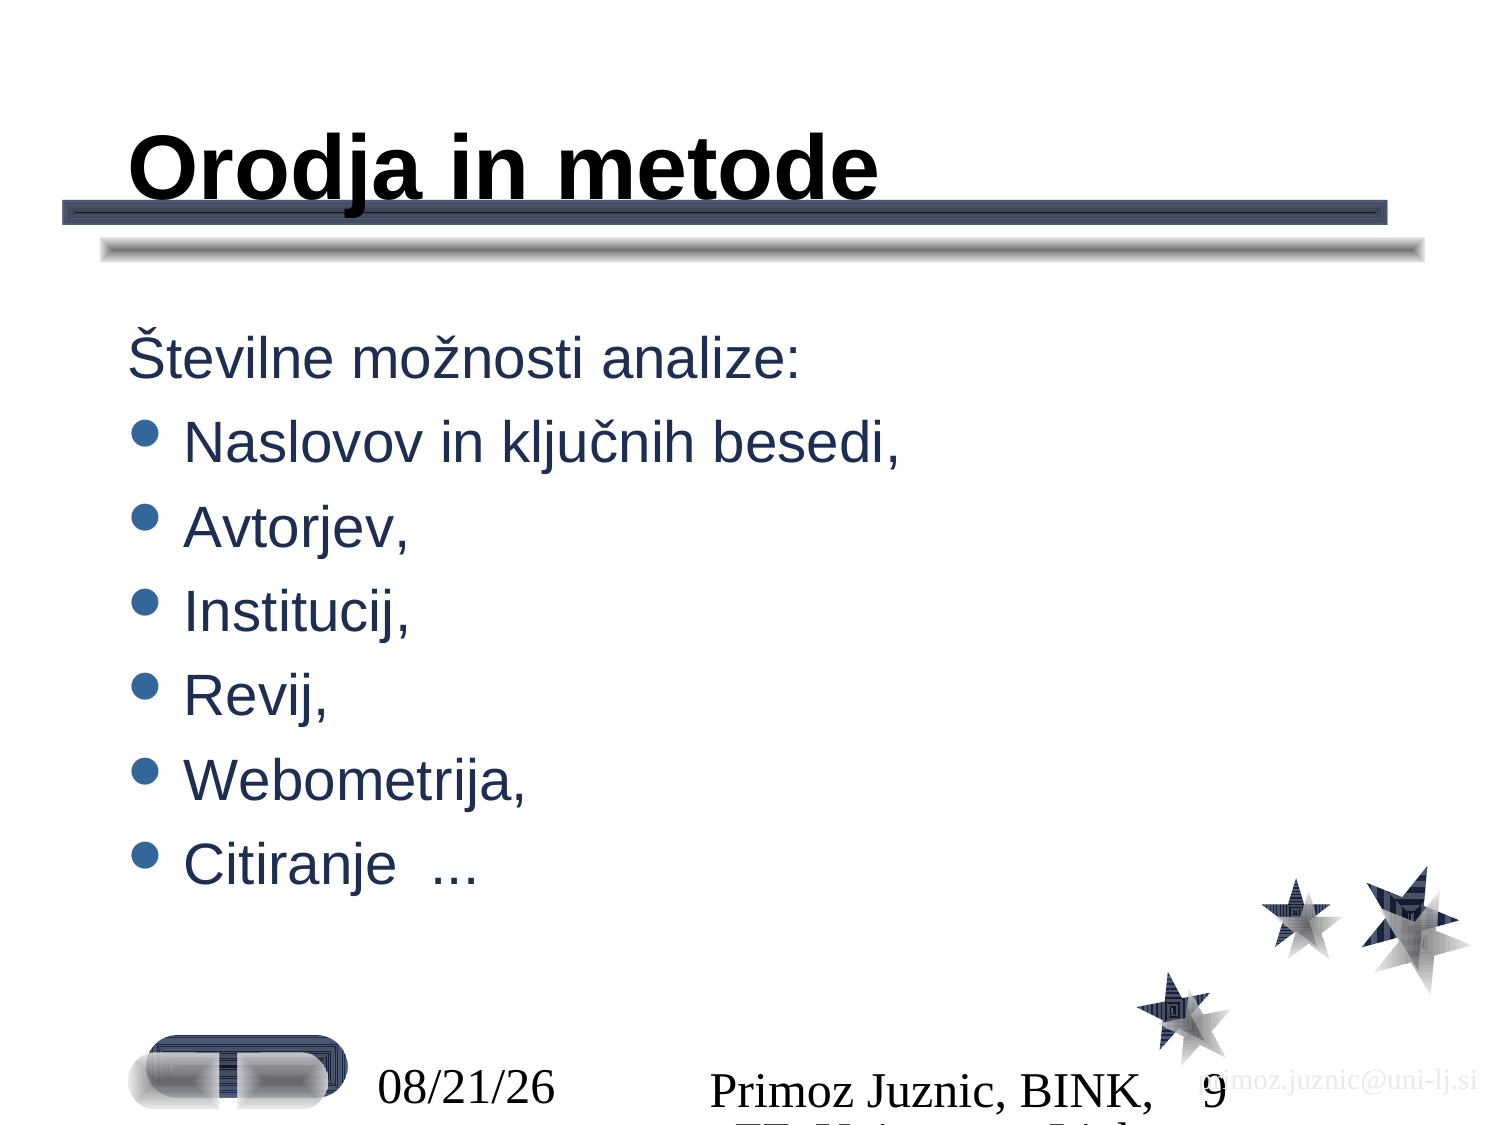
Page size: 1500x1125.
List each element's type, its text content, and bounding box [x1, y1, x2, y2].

list Številne možnosti analize: Naslovov in ključnih besedi, Avtorjev, Institucij, Revij, Webometrija, Citiranje ... [112, 312, 1388, 988]
title Orodja in metode [112, 37, 1388, 225]
